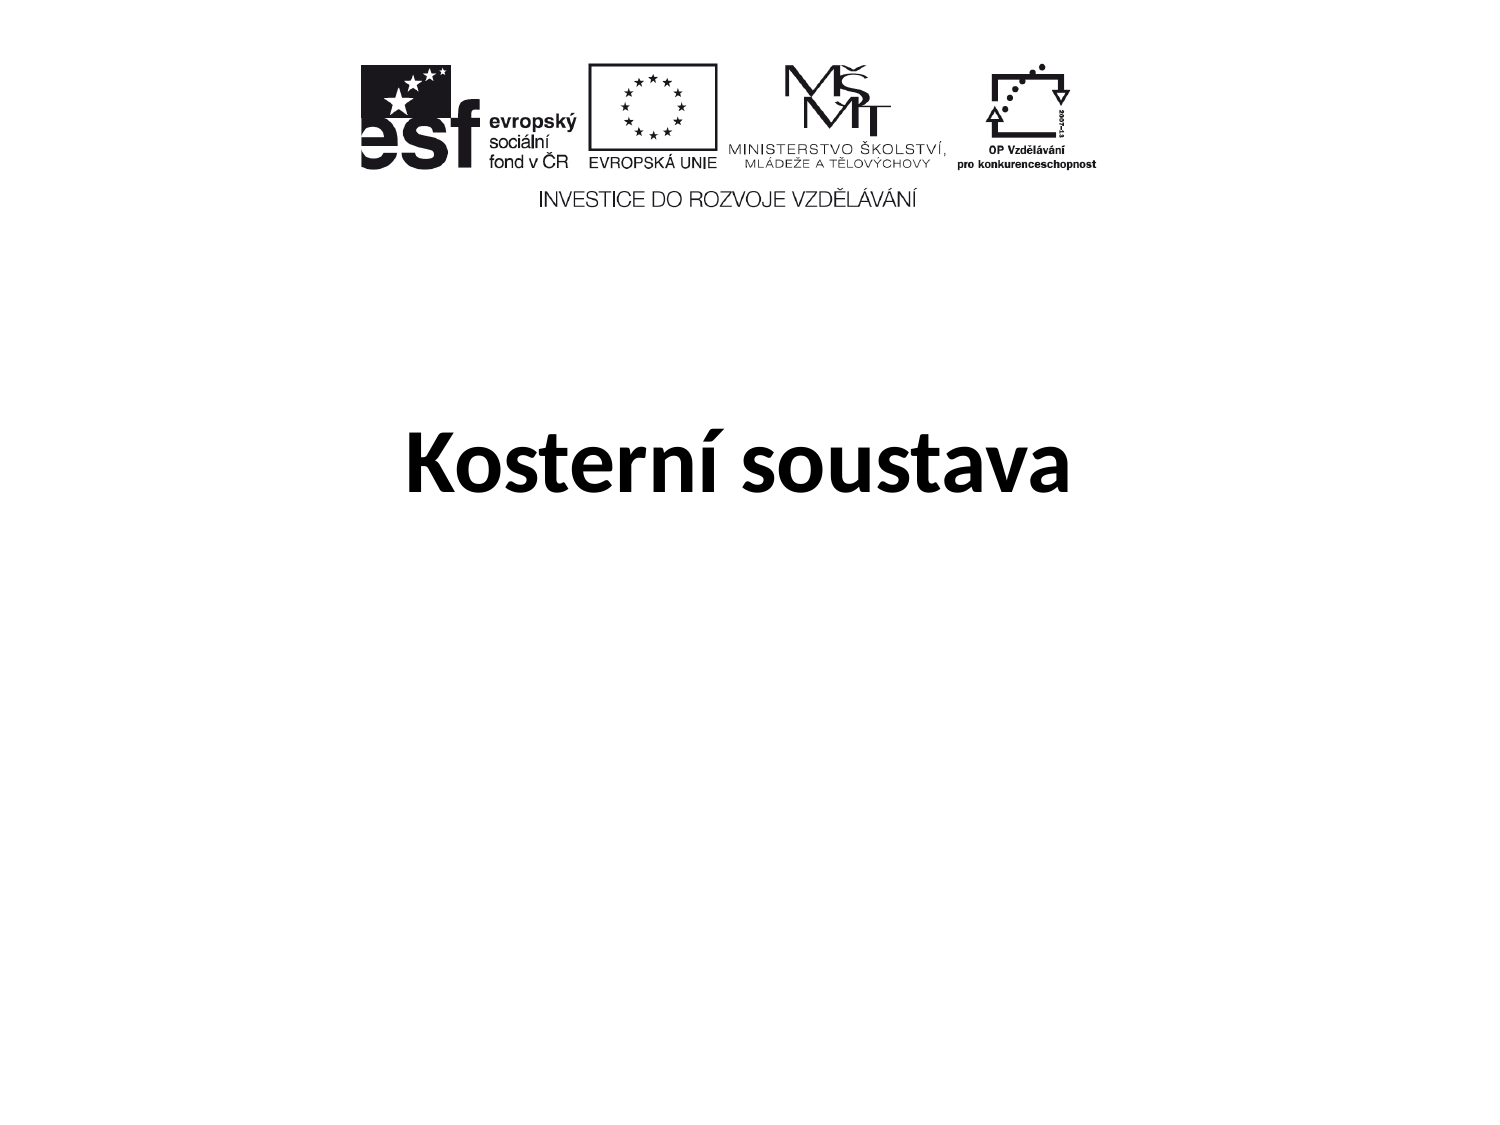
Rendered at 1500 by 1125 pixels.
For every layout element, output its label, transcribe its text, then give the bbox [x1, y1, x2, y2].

title Kosterní soustava [112, 349, 1388, 591]
picture [345, 51, 1117, 220]
